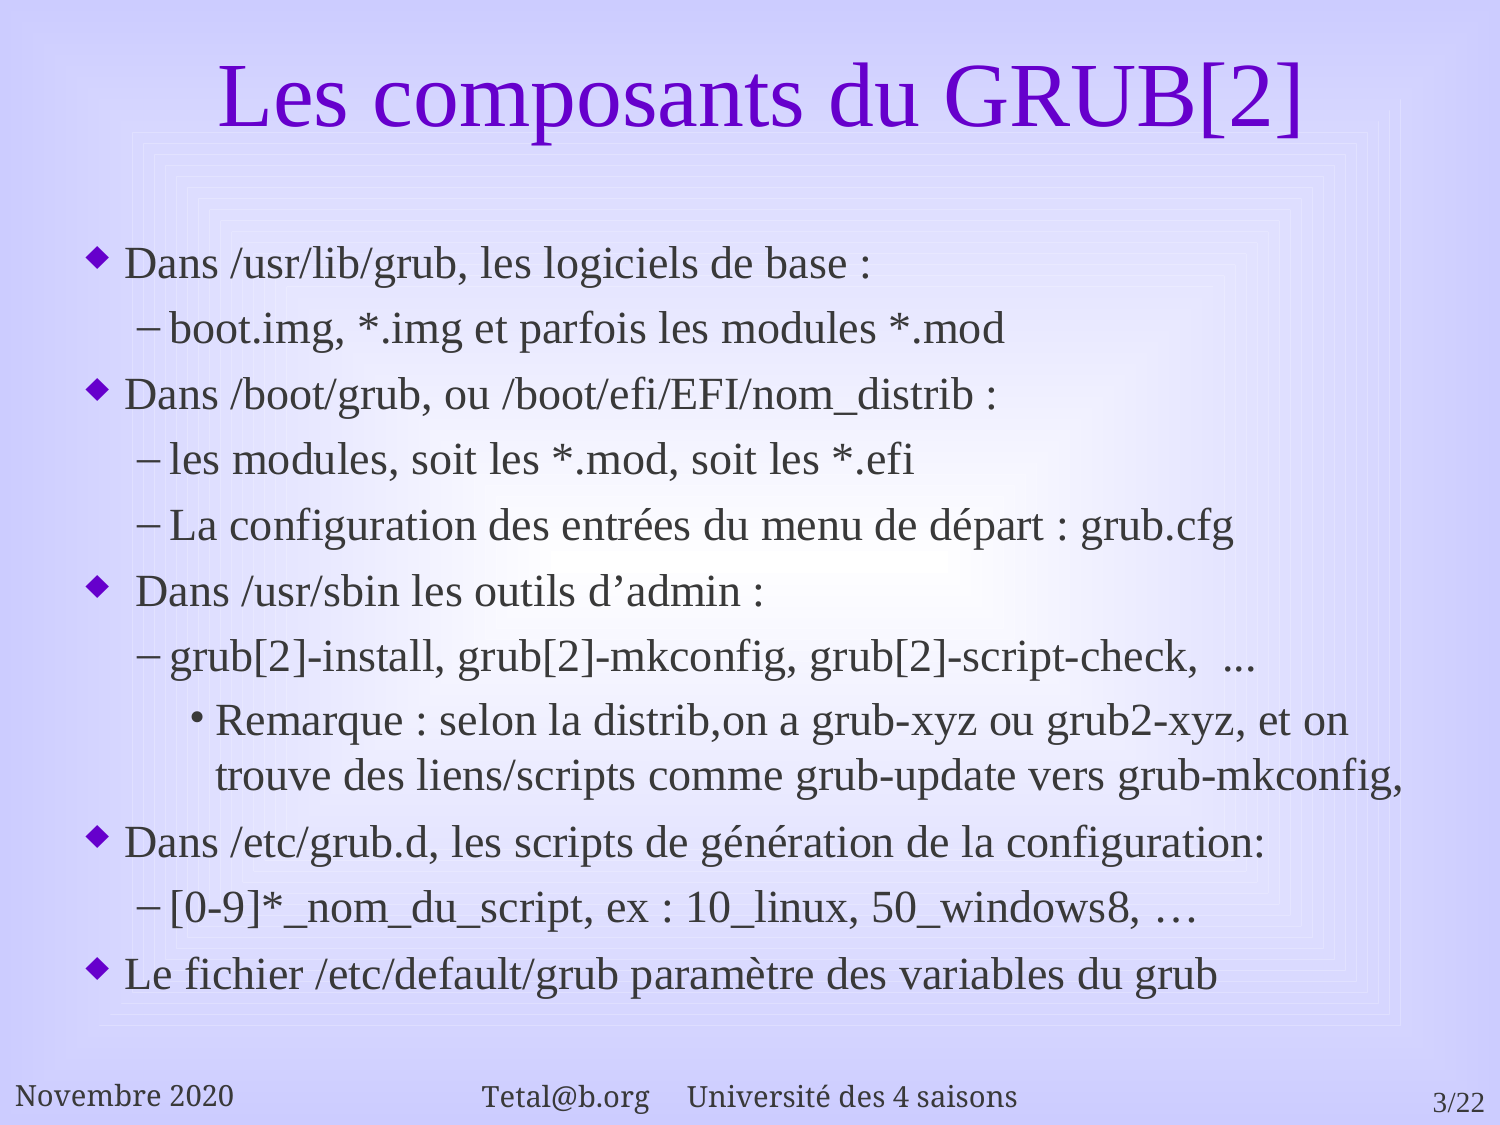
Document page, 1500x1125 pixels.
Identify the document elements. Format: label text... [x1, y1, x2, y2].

title Les composants du GRUB[2] [94, 2, 1430, 178]
list Dans /usr/lib/grub, les logiciels de base : boot.img, *.img et parfois les modules *.mod Dans /boot/grub, ou /boot/efi/EFI/nom_distrib : les modules, soit les *.mod, soit les *.efi La configuration des entrées du menu de départ : grub.cfg Dans /usr/sbin les outils d’admin : grub[2]-install, grub[2]-mkconfig, grub[2]-script-check, ... Remarque : selon la distrib,on a grub-xyz ou grub2-xyz, et on trouve des liens/scripts comme grub-update vers grub-mkconfig, Dans /etc/grub.d, les scripts de génération de la configuration: [0-9]*_nom_du_script, ex : 10_linux, 50_windows8, … Le fichier /etc/default/grub paramètre des variables du grub [70, 224, 1453, 1016]
